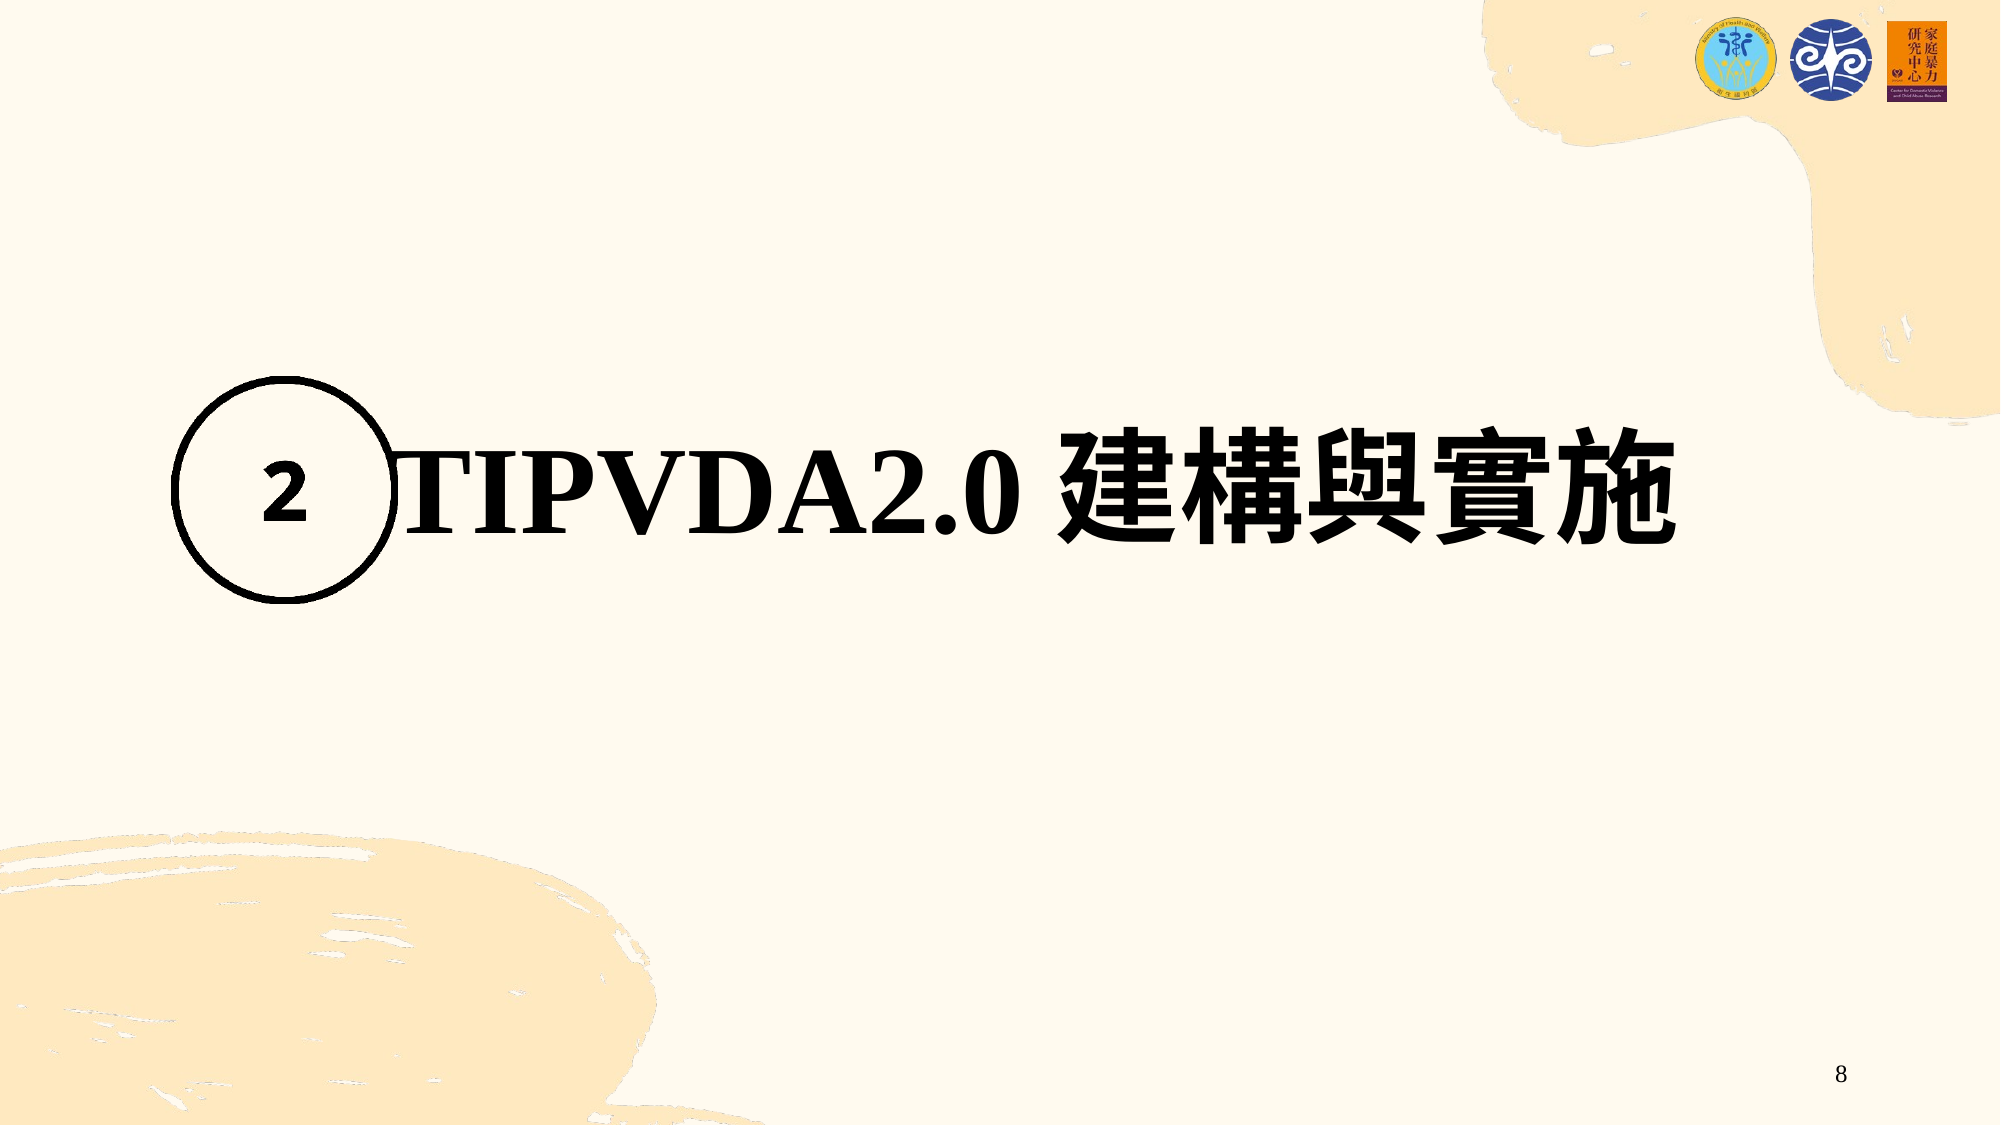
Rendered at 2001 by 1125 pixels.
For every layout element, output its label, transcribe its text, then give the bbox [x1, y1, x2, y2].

picture [171, 376, 200, 604]
picture [0, 790, 998, 1125]
picture [1421, 0, 2001, 614]
title TIPVDA2.0建構與實施 [200, 259, 1694, 727]
